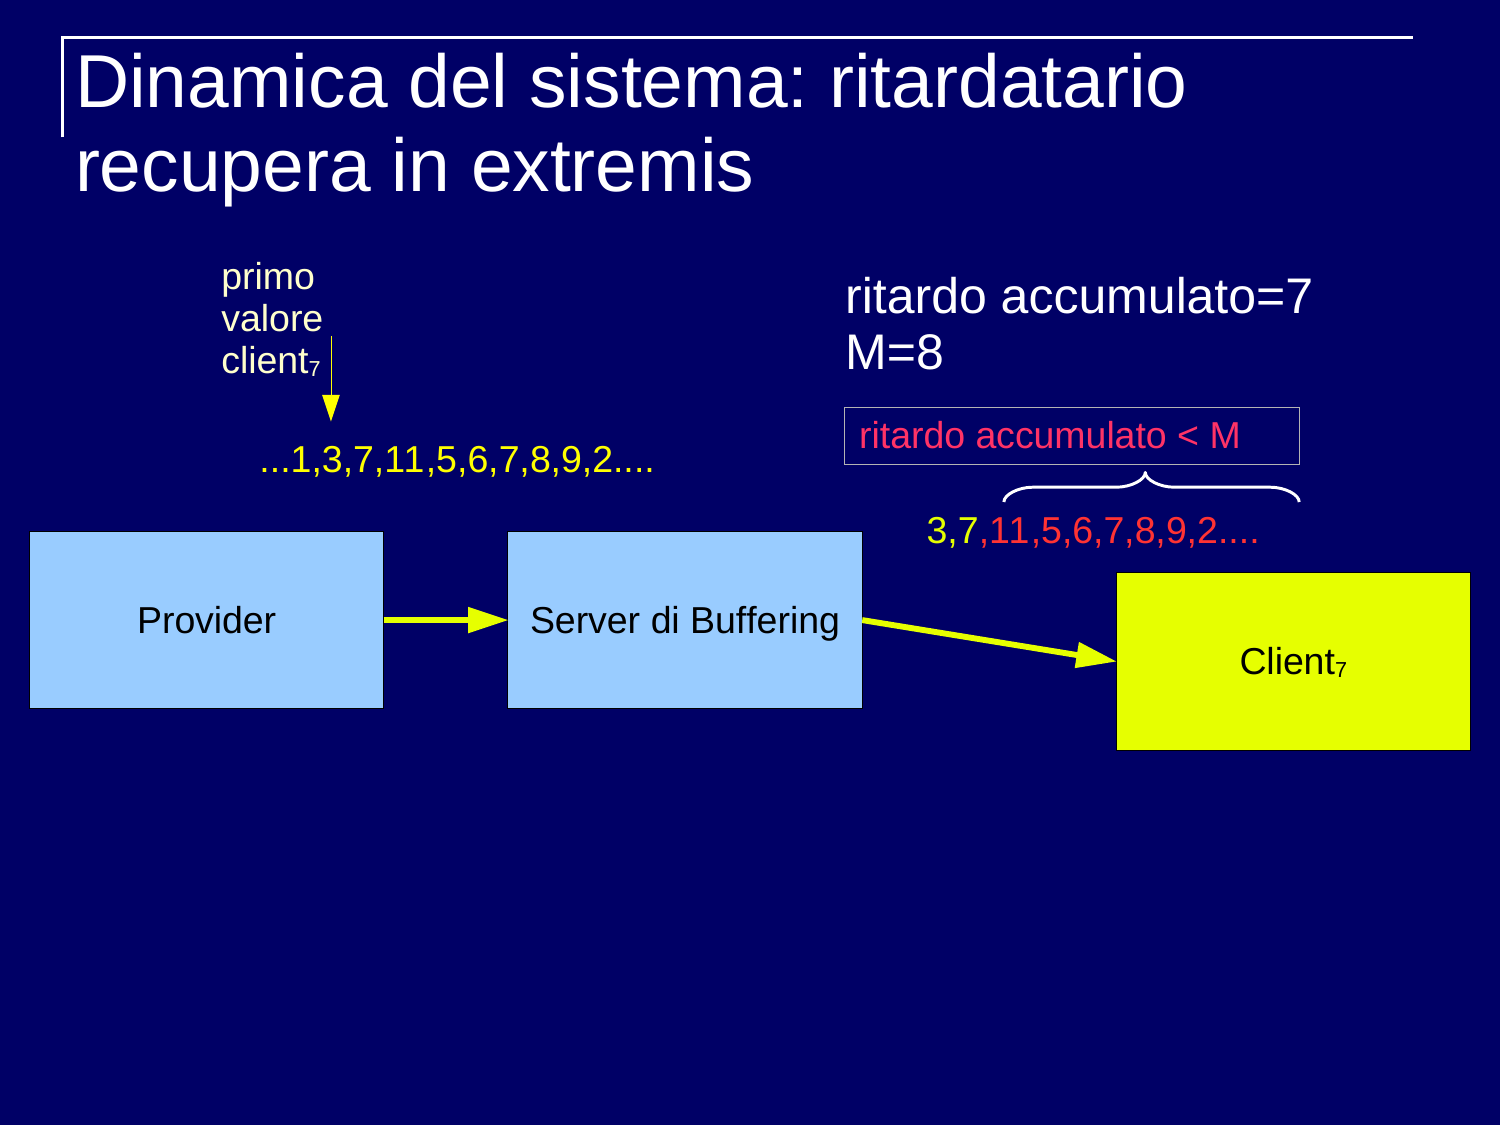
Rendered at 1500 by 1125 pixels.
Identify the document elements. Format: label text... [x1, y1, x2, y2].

text_box primo valore client7 [206, 248, 367, 402]
text_box ritardo accumulato < M [844, 407, 1300, 465]
text_box ritardo accumulato=7 M=8 [830, 260, 1359, 388]
text_box Provider [29, 531, 384, 709]
text_box Client7 [1116, 572, 1471, 751]
title Dinamica del sistema: ritardatario recupera in extremis [75, 39, 1426, 208]
text_box ...1,3,7,11,5,6,7,8,9,2.... [244, 431, 727, 491]
text_box 3,7,11,5,6,7,8,9,2.... [911, 501, 1394, 562]
text_box Server di Buffering [507, 531, 863, 709]
